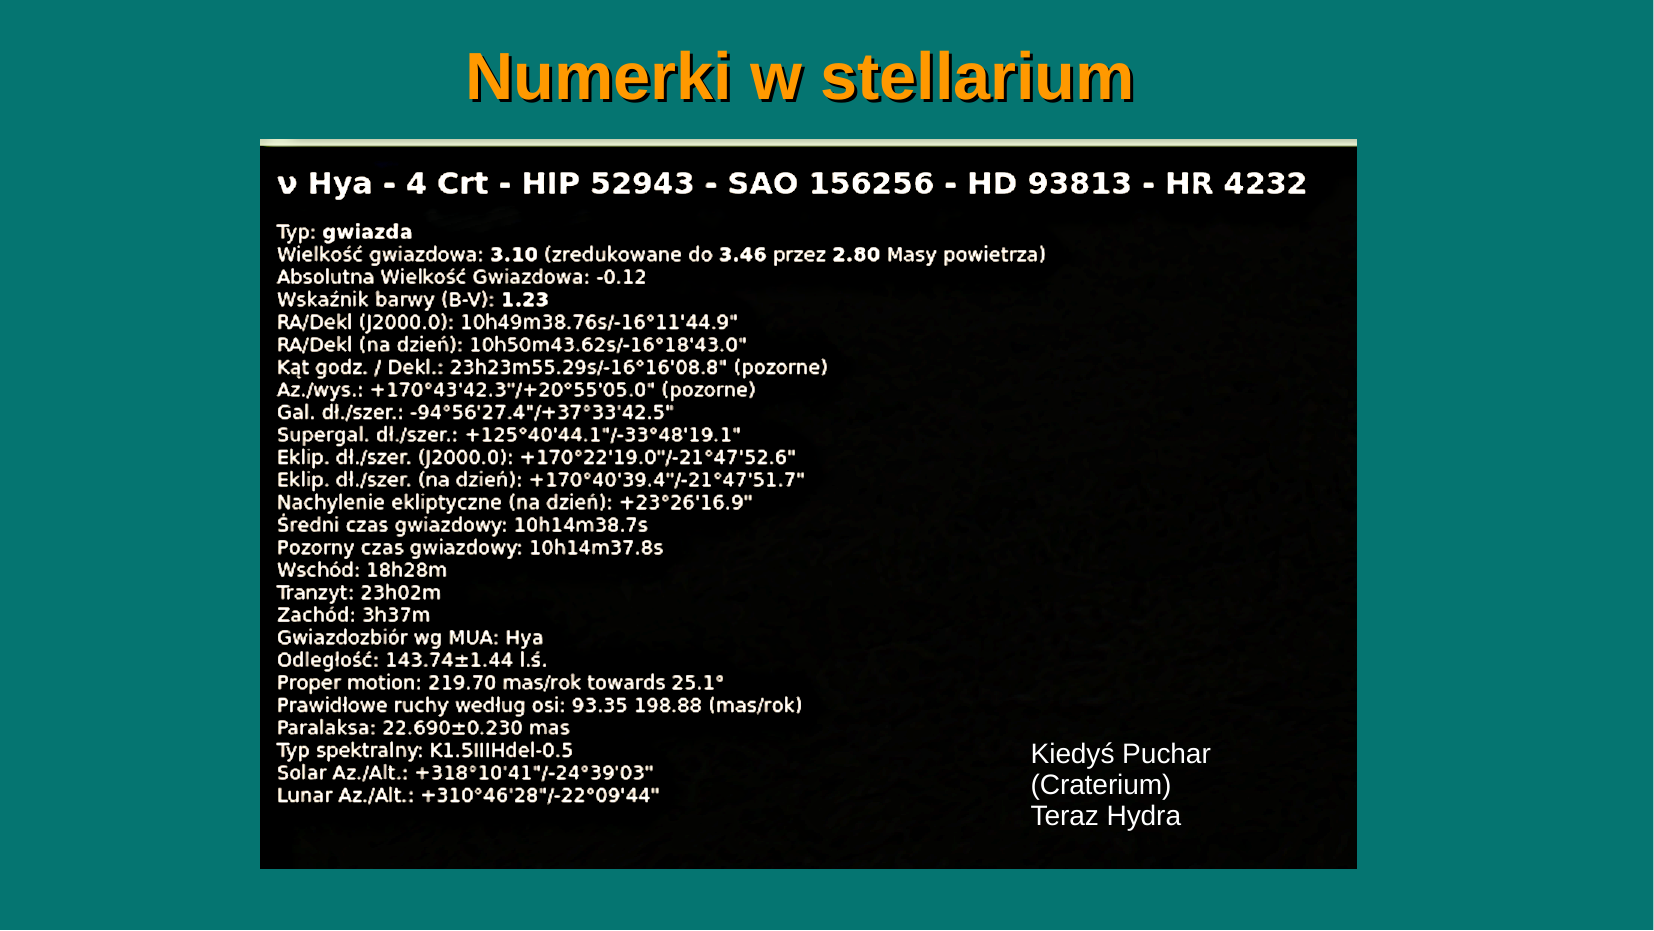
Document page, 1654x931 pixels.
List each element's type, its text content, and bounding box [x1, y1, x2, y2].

title Numerki w stellarium [242, 38, 1359, 116]
text_box Kiedyś Puchar (Craterium) Teraz Hydra [1015, 730, 1278, 840]
picture [260, 139, 1357, 869]
